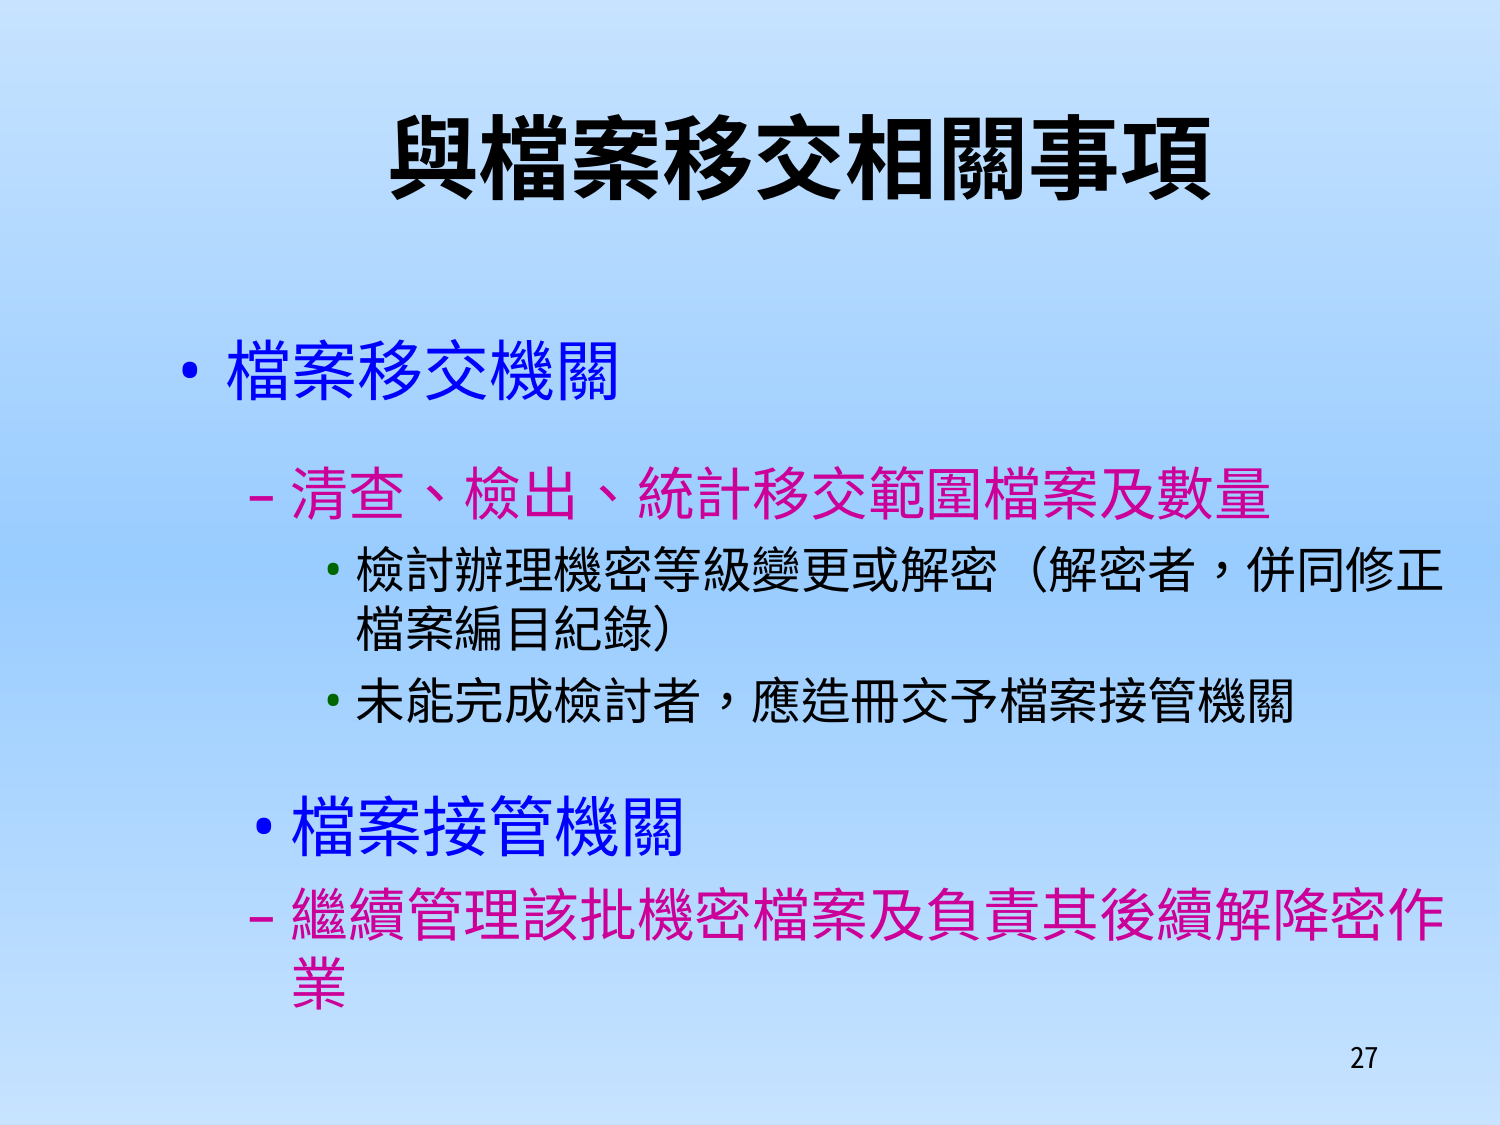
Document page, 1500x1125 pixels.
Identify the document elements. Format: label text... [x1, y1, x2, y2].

list 檔案移交機關 清查、檢出、統計移交範圍檔案及數量 檢討辦理機密等級變更或解密（解密者，併同修正檔案編目紀錄） 未能完成檢討者，應造冊交予檔案接管機關 檔案接管機關 繼續管理該批機密檔案及負責其後續解降密作業 [162, 274, 1463, 1035]
title 與檔案移交相關事項 [162, 62, 1438, 250]
text_box <編號> [1074, 1035, 1388, 1101]
